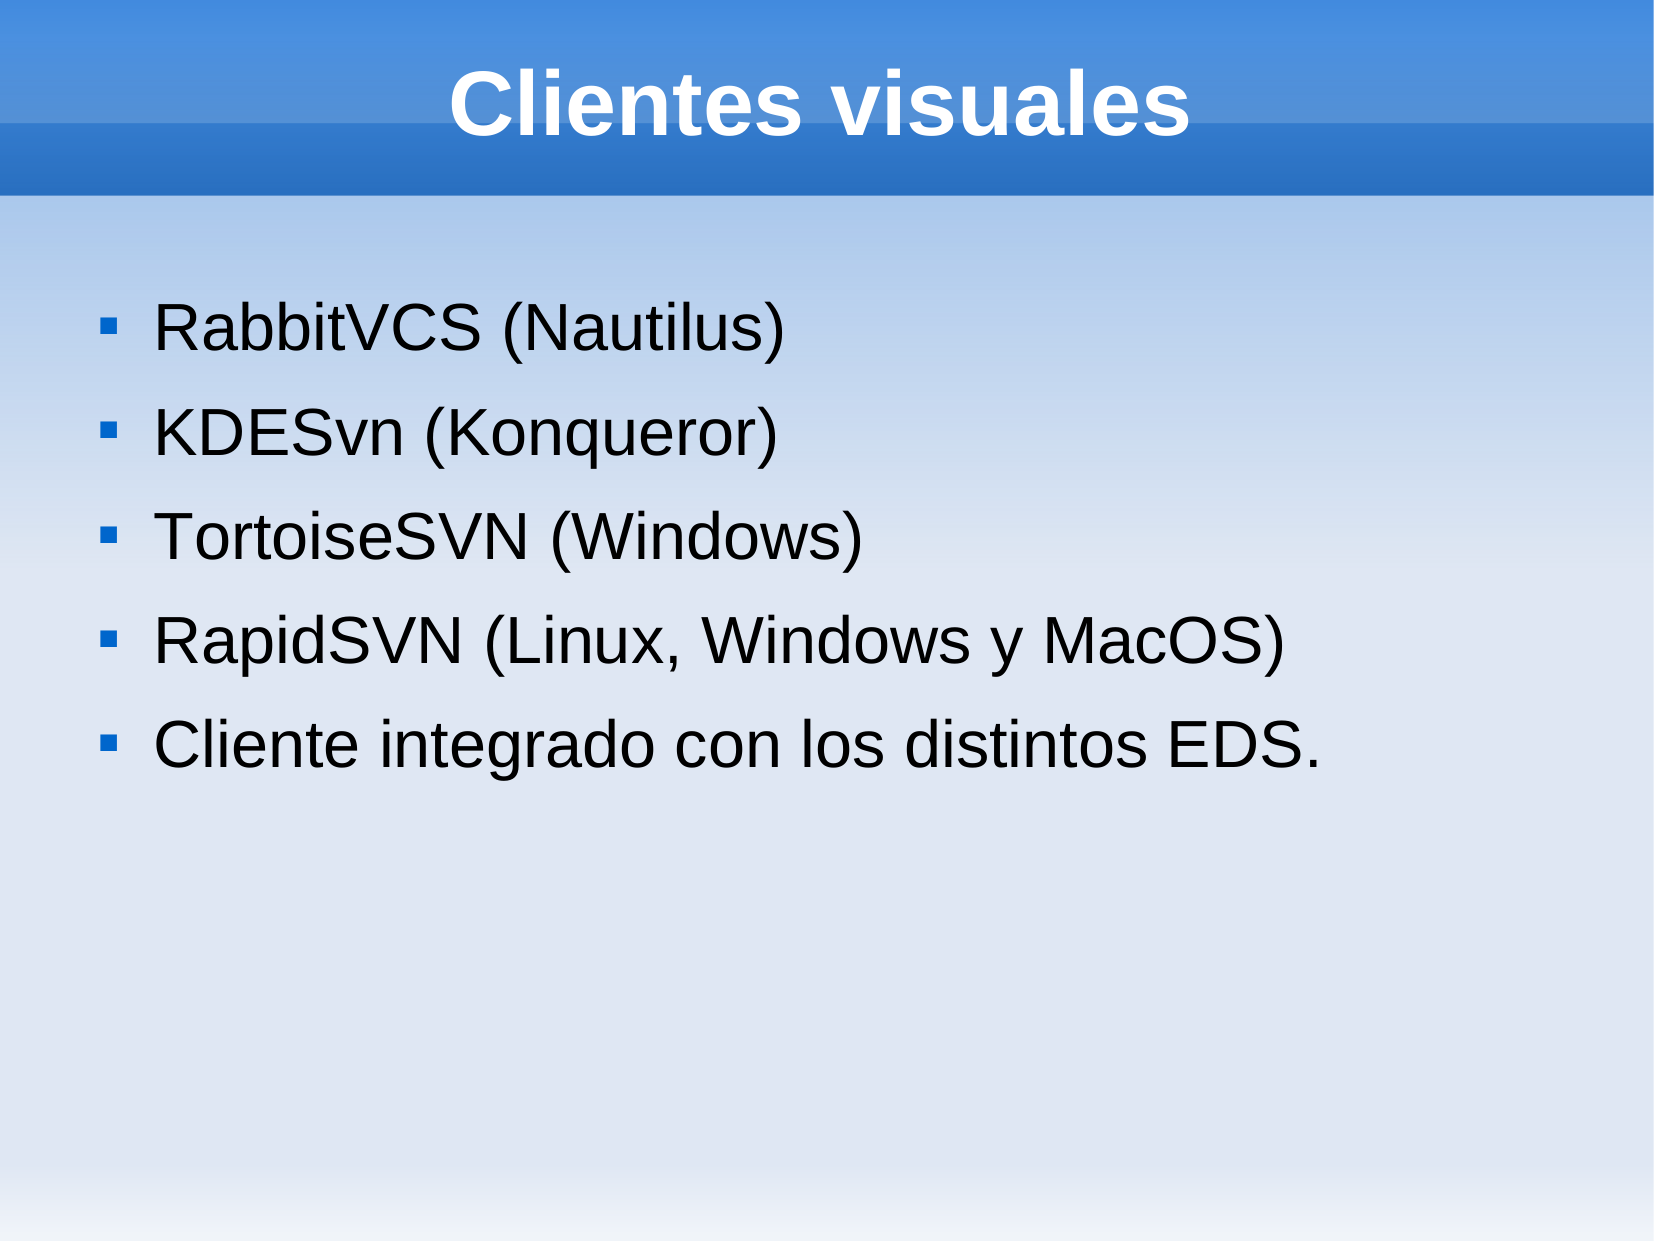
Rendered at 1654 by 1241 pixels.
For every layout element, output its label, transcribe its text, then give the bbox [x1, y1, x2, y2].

title Clientes visuales [76, 7, 1565, 200]
list RabbitVCS (Nautilus) KDESvn (Konqueror) TortoiseSVN (Windows) RapidSVN (Linux, Windows y MacOS) Cliente integrado con los distintos EDS. [82, 290, 1571, 1094]
picture [0, 0, 1654, 1241]
